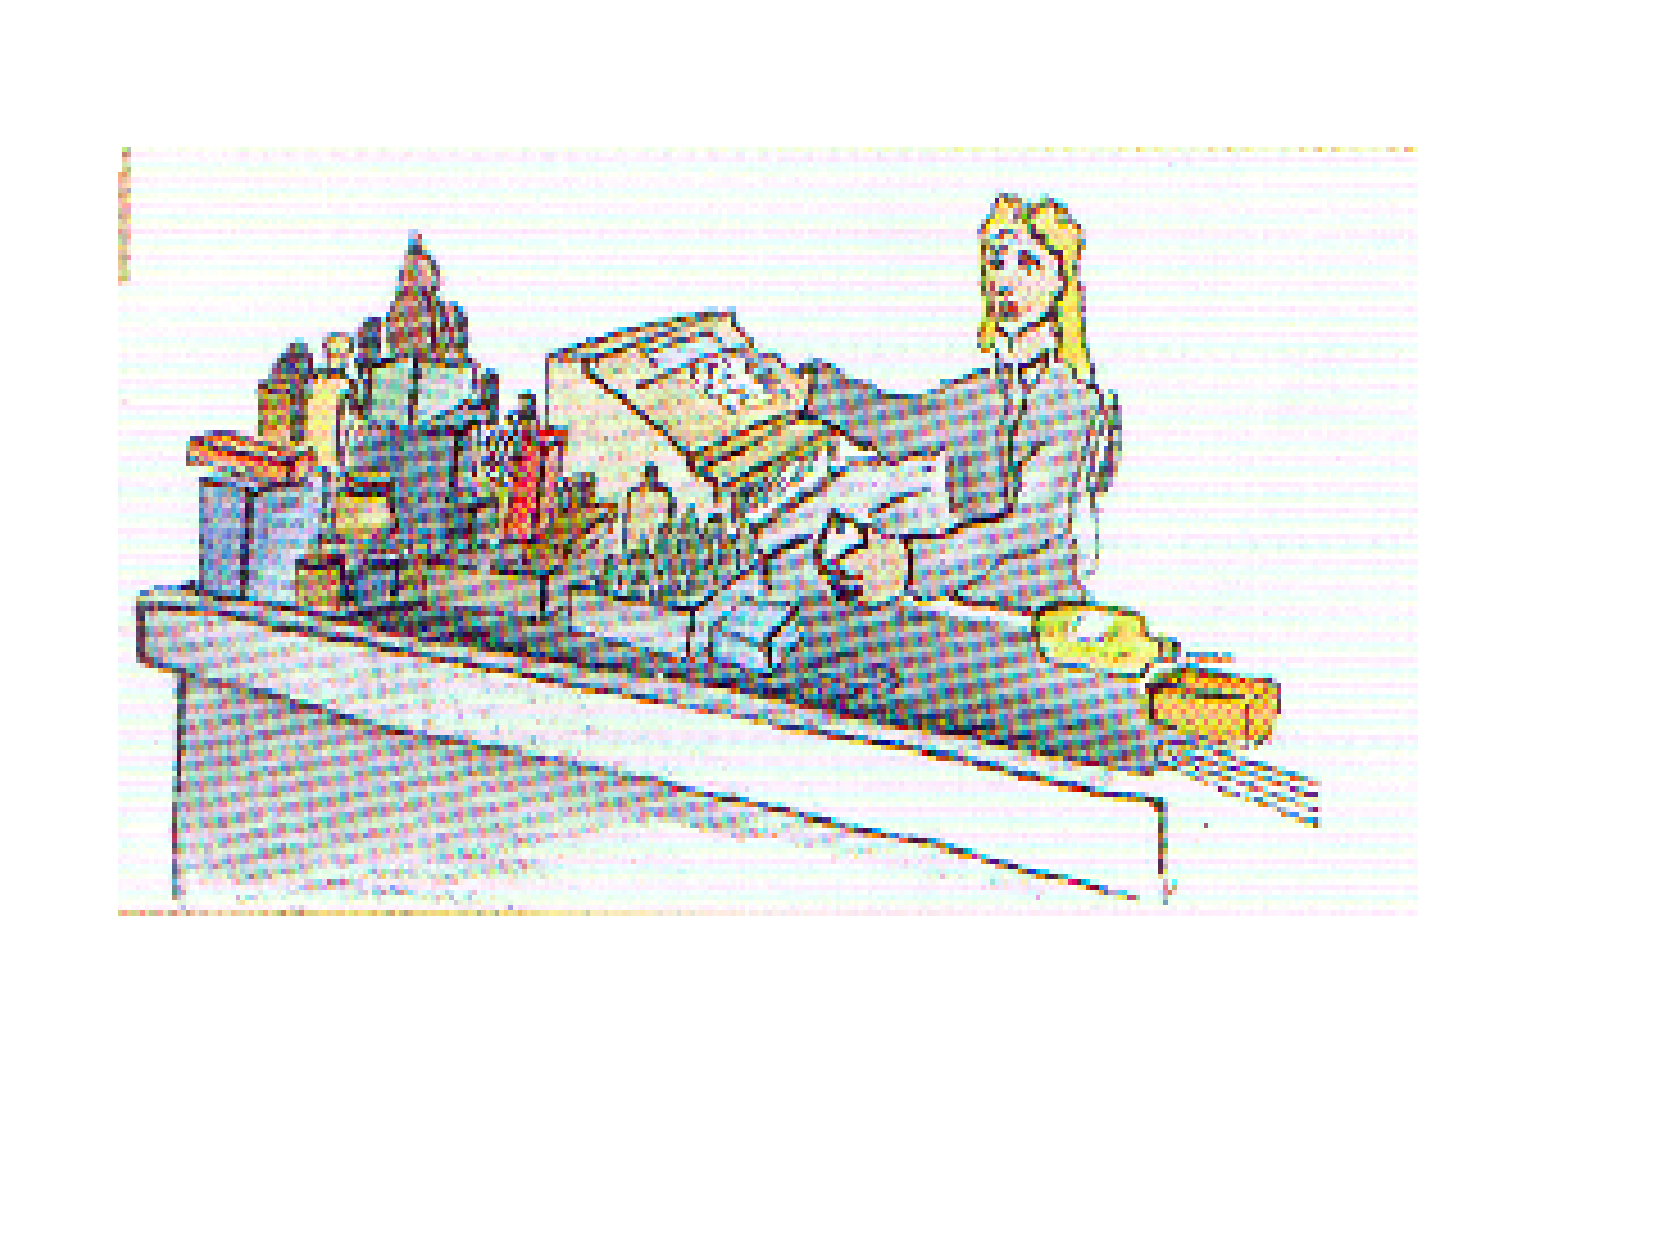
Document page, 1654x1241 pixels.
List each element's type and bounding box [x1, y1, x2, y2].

picture [118, 147, 1418, 916]
